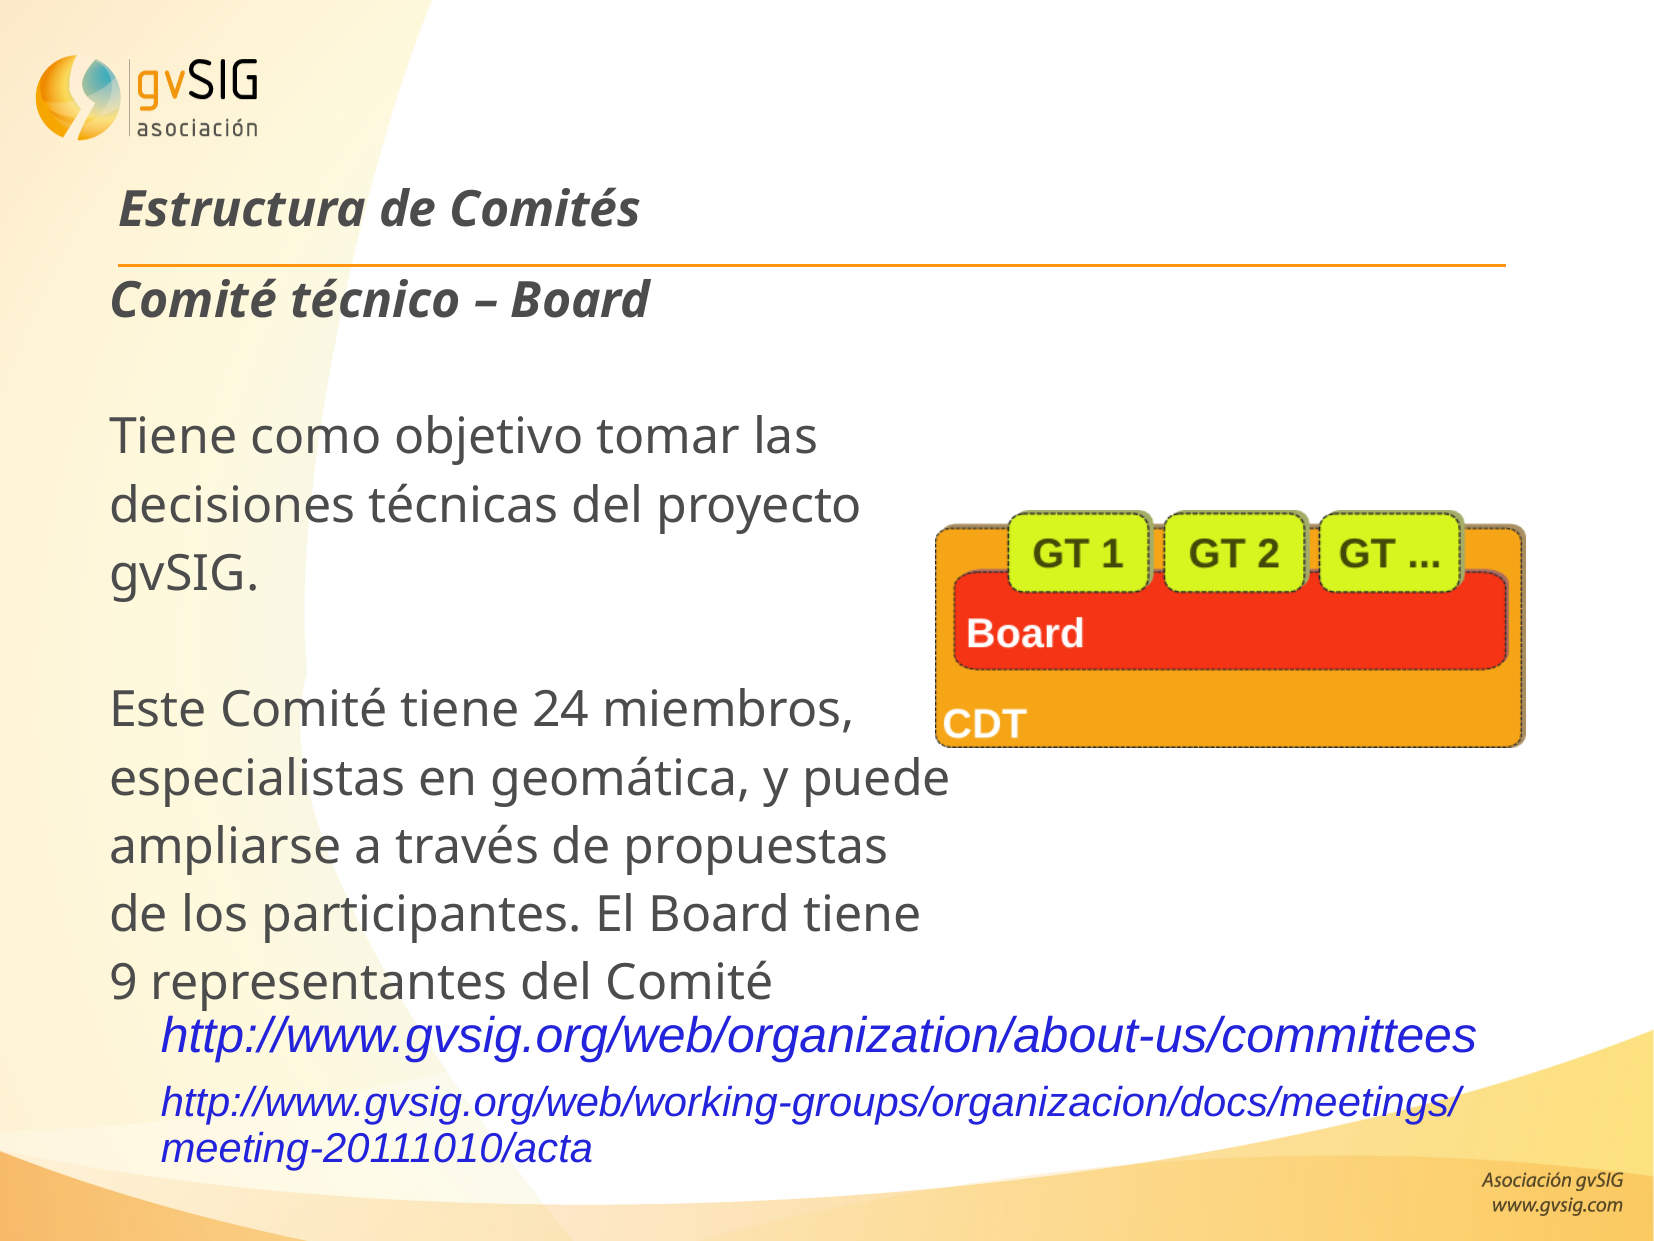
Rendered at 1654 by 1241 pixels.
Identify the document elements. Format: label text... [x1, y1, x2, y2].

picture [207, 989, 221, 996]
text_box Comité técnico – Board Tiene como objetivo tomar las decisiones técnicas del proyecto gvSIG. Este Comité tiene 24 miembros, especialistas en geomática, y puede ampliarse a través de propuestas de los participantes. El Board tiene 9 representantes del Comité [109, 289, 961, 989]
picture [385, 989, 398, 996]
picture [369, 989, 388, 1000]
picture [446, 989, 470, 1000]
picture [389, 989, 449, 1000]
picture [653, 989, 739, 1000]
picture [736, 989, 760, 1000]
picture [178, 989, 202, 1000]
text_box Estructura de Comités [118, 178, 773, 237]
picture [309, 989, 372, 1000]
picture [495, 989, 533, 1000]
picture [645, 989, 660, 996]
picture [216, 989, 264, 1000]
picture [289, 989, 316, 1000]
picture [0, 0, 1654, 1241]
text_box http://www.gvsig.org/web/organization/about-us/committees [145, 1000, 1654, 1071]
picture [614, 989, 651, 1000]
text_box http://www.gvsig.org/web/working-groups/organizacion/docs/meetings/meeting-20111010/acta [146, 1071, 1514, 1179]
picture [463, 989, 500, 1000]
picture [528, 989, 542, 996]
picture [559, 989, 623, 1000]
picture [257, 989, 294, 1000]
picture [534, 989, 566, 1000]
